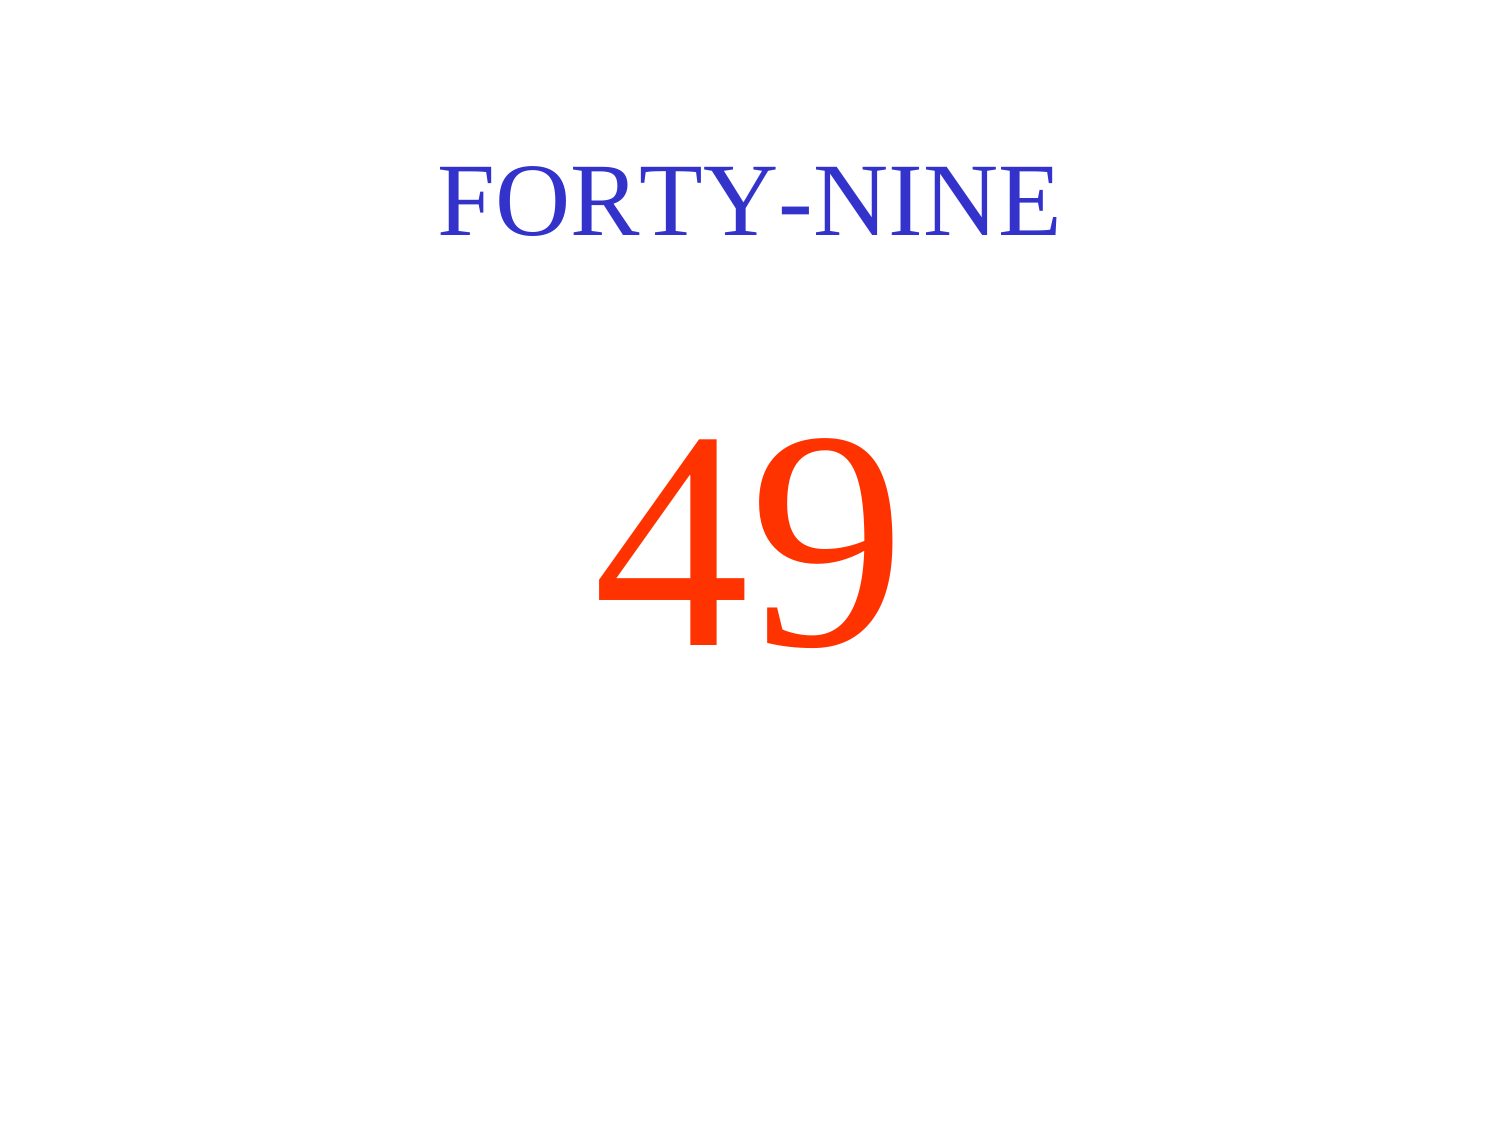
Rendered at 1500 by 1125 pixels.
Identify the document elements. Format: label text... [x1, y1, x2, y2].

title FORTY-NINE [112, 99, 1388, 288]
list 49 [112, 324, 1388, 1000]
